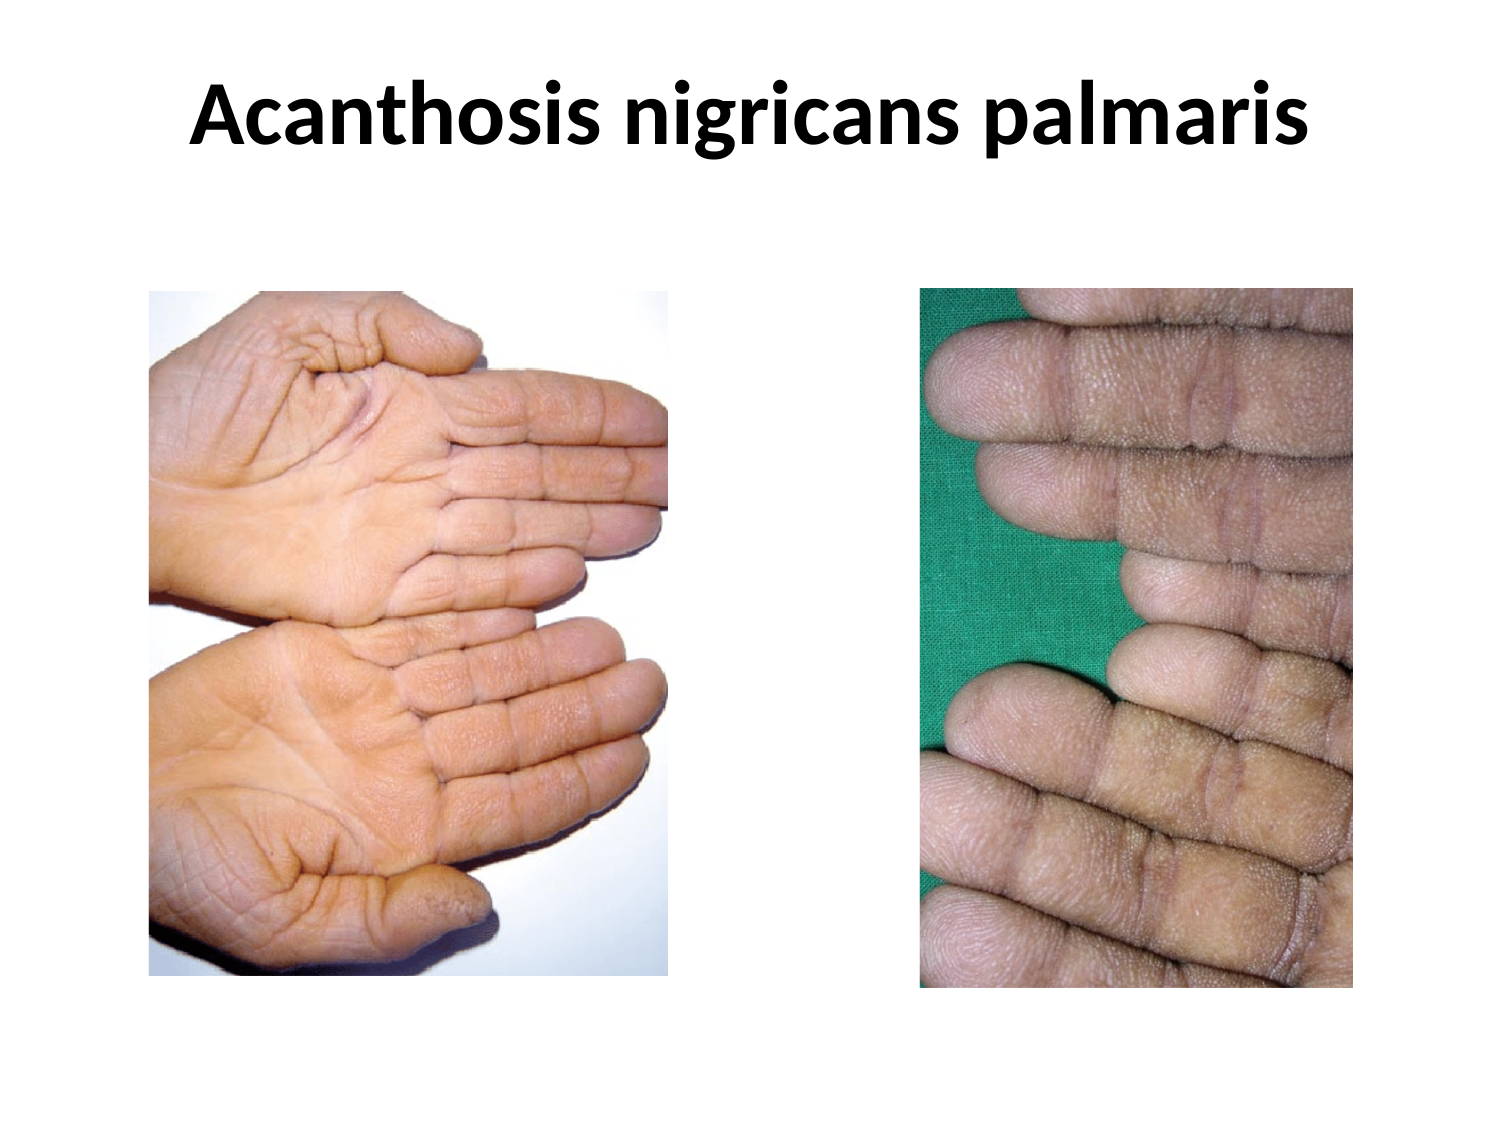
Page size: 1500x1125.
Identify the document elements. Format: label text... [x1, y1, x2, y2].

picture [919, 288, 1353, 988]
title Acanthosis nigricans palmaris [75, 45, 1425, 233]
picture [147, 290, 668, 976]
